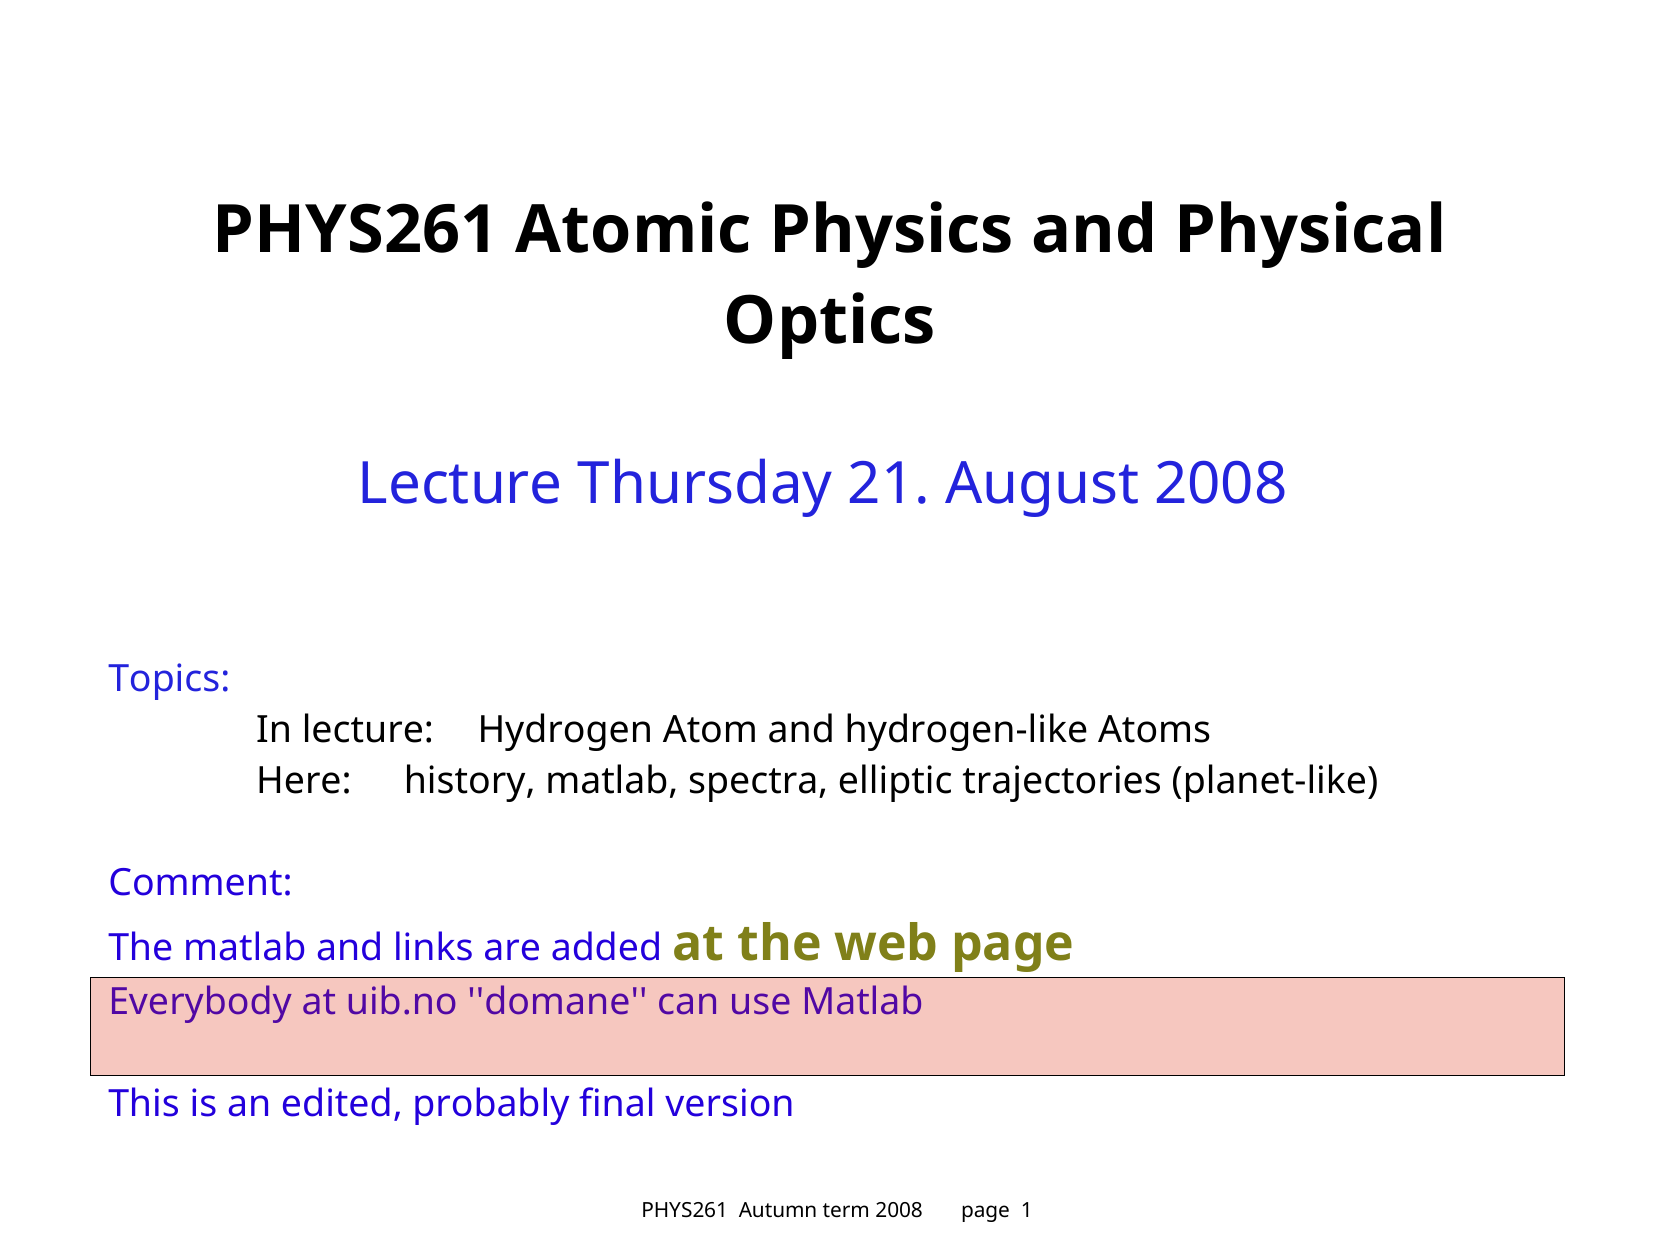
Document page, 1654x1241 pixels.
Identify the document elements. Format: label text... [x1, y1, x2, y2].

text_box [90, 977, 1565, 1076]
text_box PHYS261 Atomic Physics and Physical Optics Lecture Thursday 21. August 2008 Topics: In lecture: Hydrogen Atom and hydrogen-like Atoms Here: history, matlab, spectra, elliptic trajectories (planet-like) Comment: The matlab and links are added at the web page Everybody at uib.no ''domane'' can use Matlab This is an edited, probably final version [93, 173, 1567, 1118]
